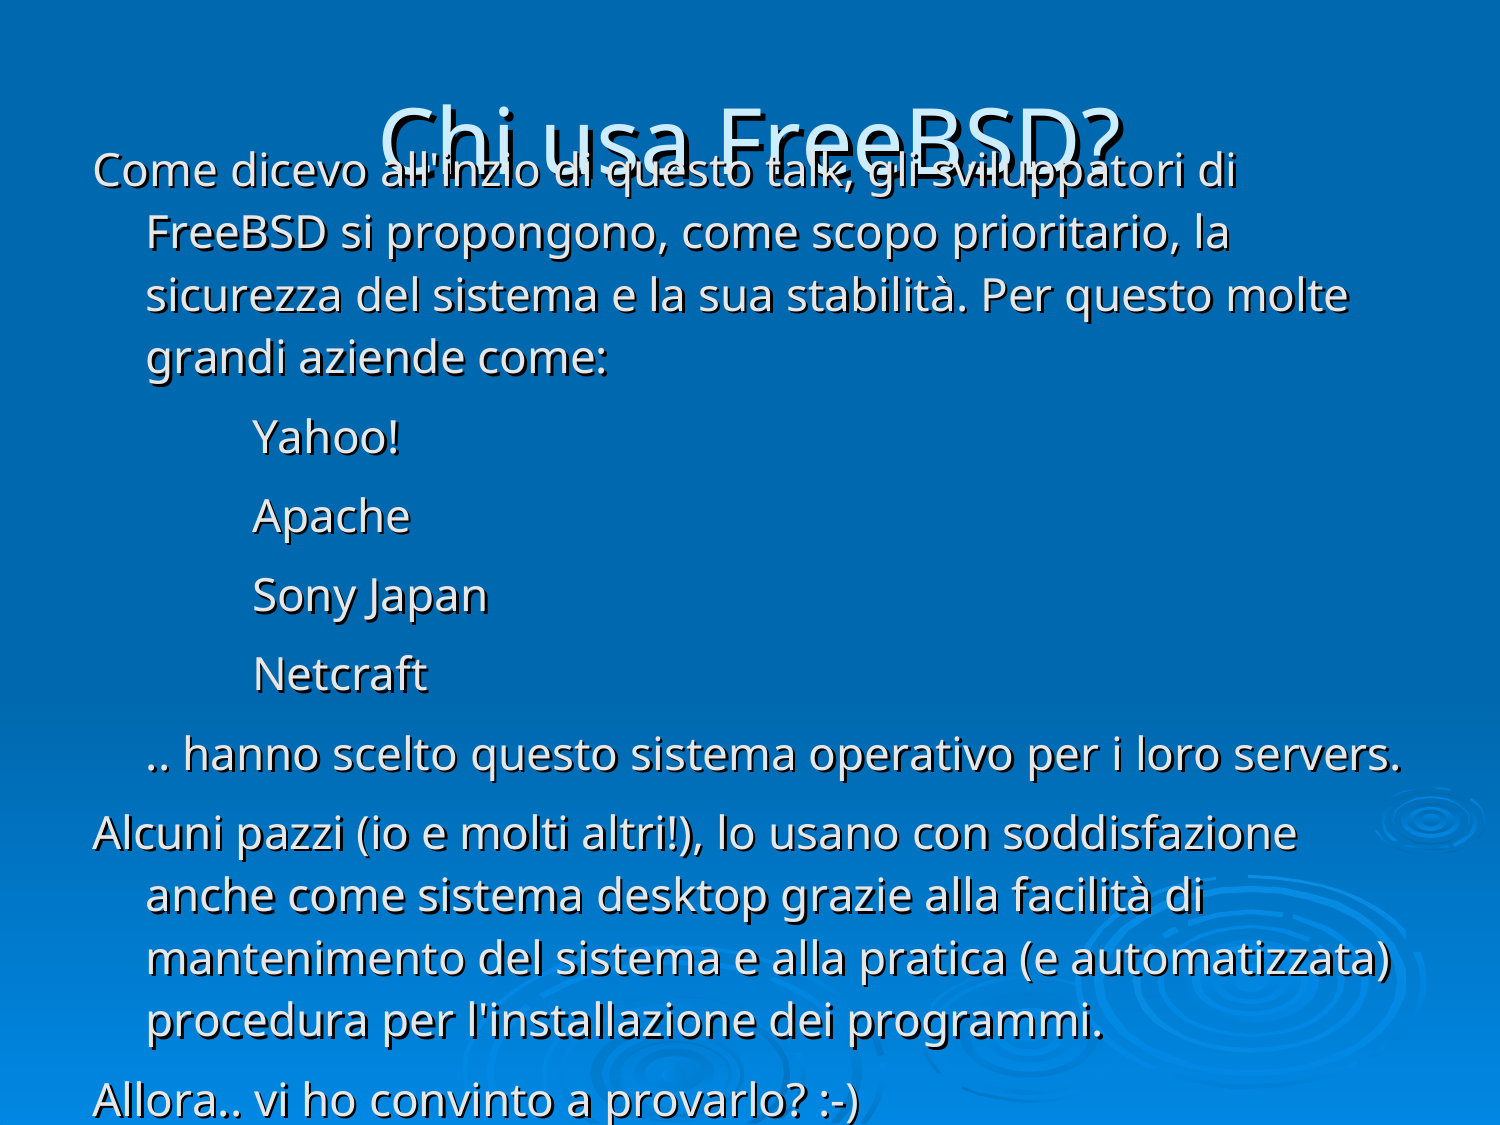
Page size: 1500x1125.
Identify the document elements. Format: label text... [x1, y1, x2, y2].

title Chi usa FreeBSD? [75, 21, 1426, 215]
subtitle Come dicevo all'inzio di questo talk, gli sviluppatori di FreeBSD si propongono, come scopo prioritario, la sicurezza del sistema e la sua stabilità. Per questo molte grandi aziende come: Yahoo! Apache Sony Japan Netcraft .. hanno scelto questo sistema operativo per i loro servers. Alcuni pazzi (io e molti altri!), lo usano con soddisfazione anche come sistema desktop grazie alla facilità di mantenimento del sistema e alla pratica (e automatizzata) procedura per l'installazione dei programmi. Allora.. vi ho convinto a provarlo? :-) [75, 215, 1426, 1052]
